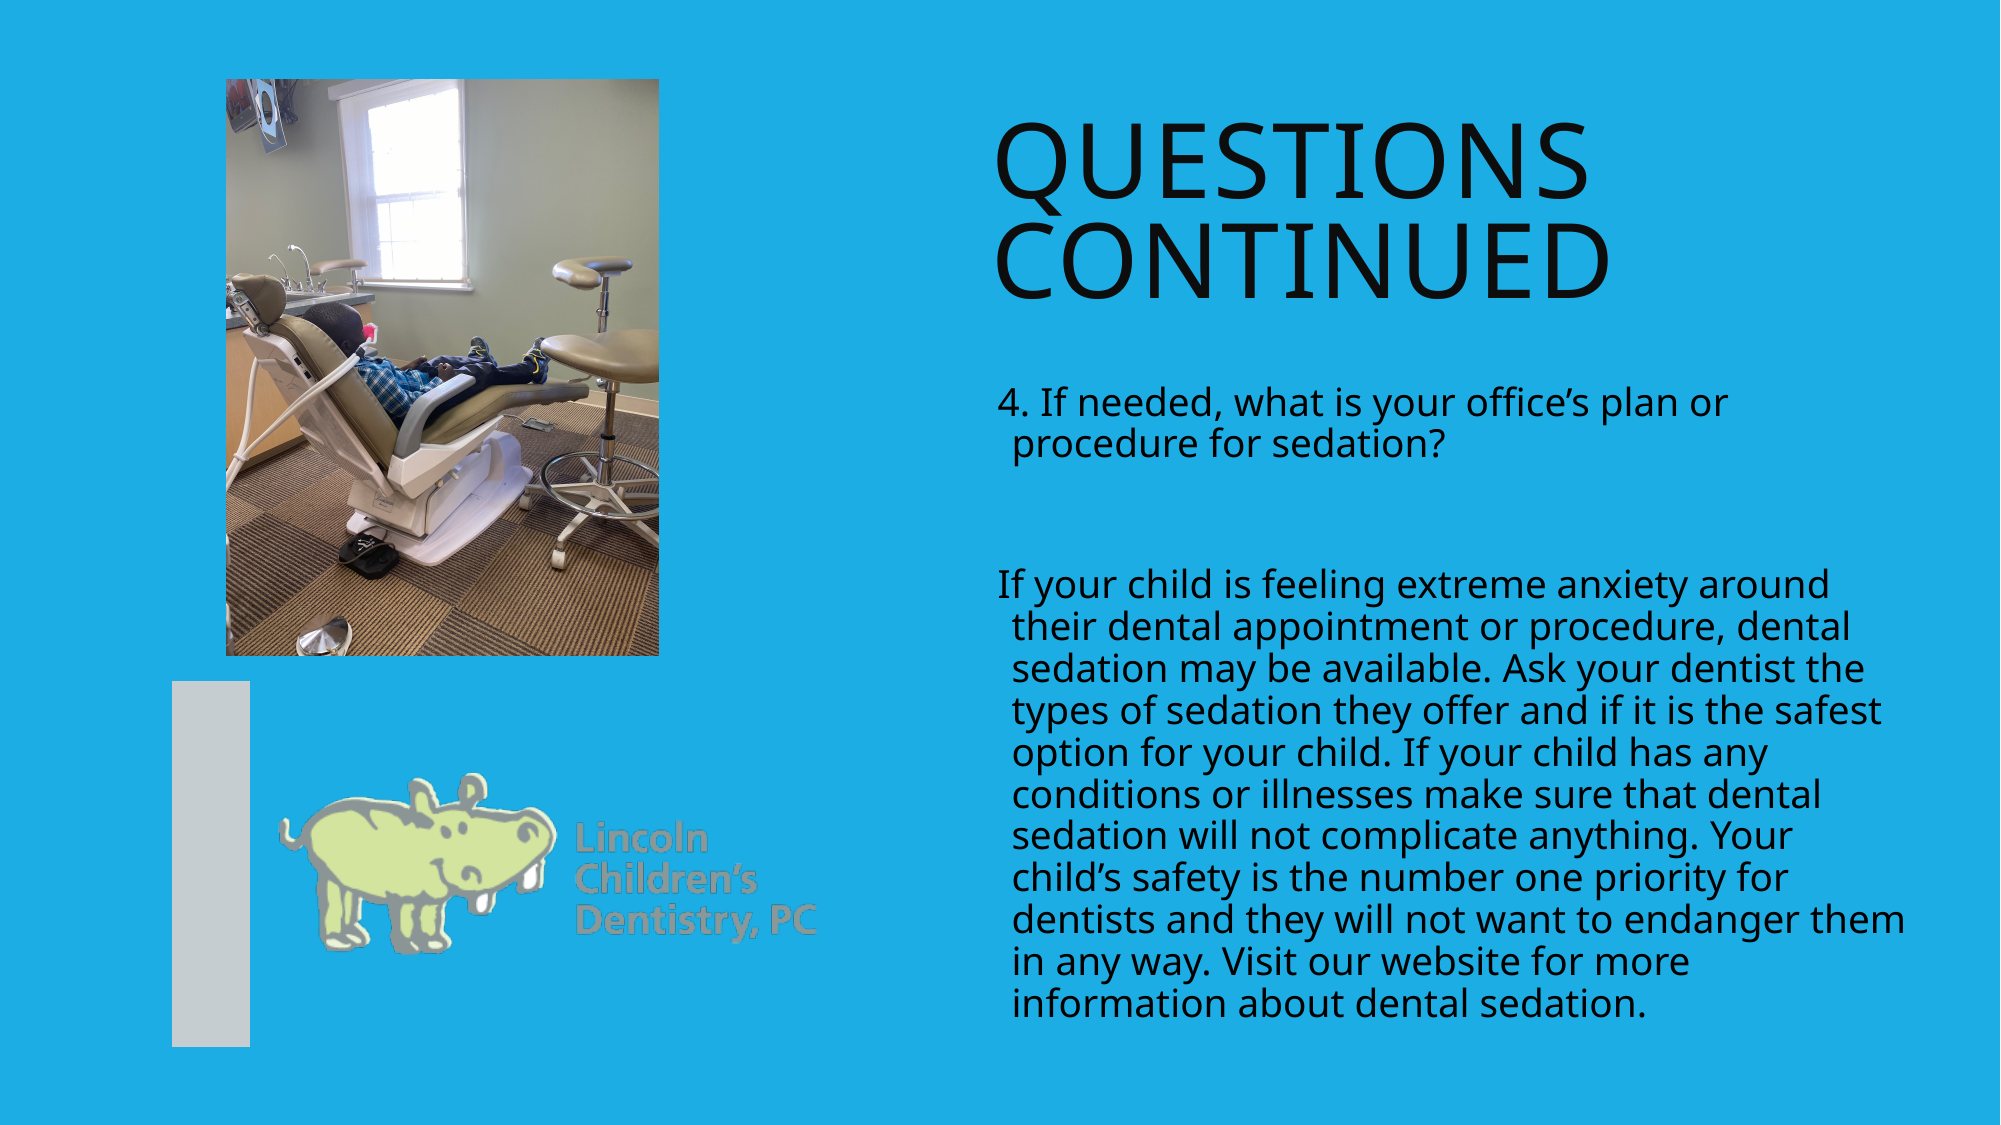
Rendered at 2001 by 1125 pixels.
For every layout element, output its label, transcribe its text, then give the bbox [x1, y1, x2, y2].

text_box [0, 0, 2000, 1125]
list 4. If needed, what is your office’s plan or procedure for sedation? If your child is feeling extreme anxiety around their dental appointment or procedure, dental sedation may be available. Ask your dentist the types of sedation they offer and if it is the safest option for your child. If your child has any conditions or illnesses make sure that dental sedation will not complicate anything. Your child’s safety is the number one priority for dentists and they will not want to endanger them in any way. Visit our website for more information about dental sedation. [976, 375, 1919, 1036]
picture [226, 79, 659, 656]
picture [277, 773, 817, 955]
title Questions continued [976, 96, 1919, 343]
